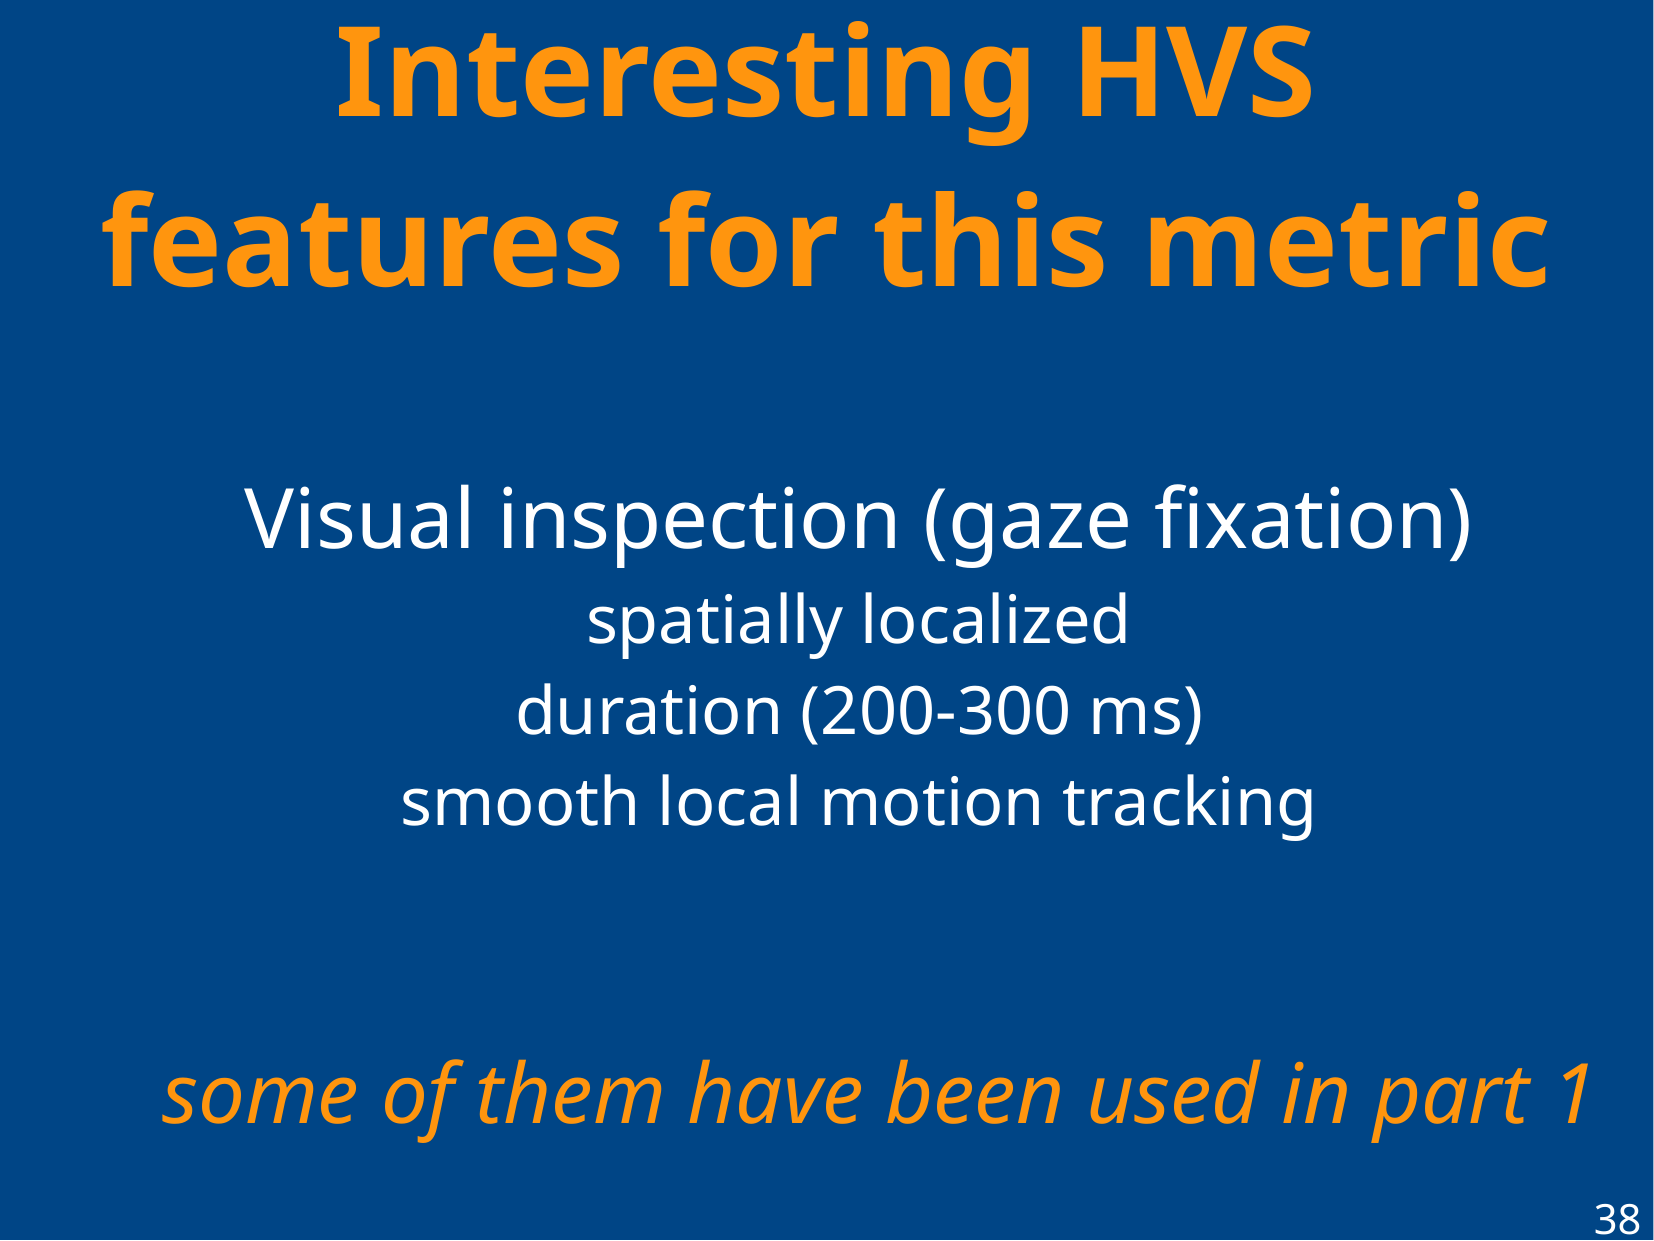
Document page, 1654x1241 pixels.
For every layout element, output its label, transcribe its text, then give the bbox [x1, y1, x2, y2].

text_box Visual inspection (gaze fixation) spatially localized duration (200-300 ms) smooth local motion tracking [230, 451, 1424, 789]
text_box some of them have been used in part 1 [147, 1027, 1506, 1137]
title Interesting HVS features for this metric [82, 10, 1571, 296]
